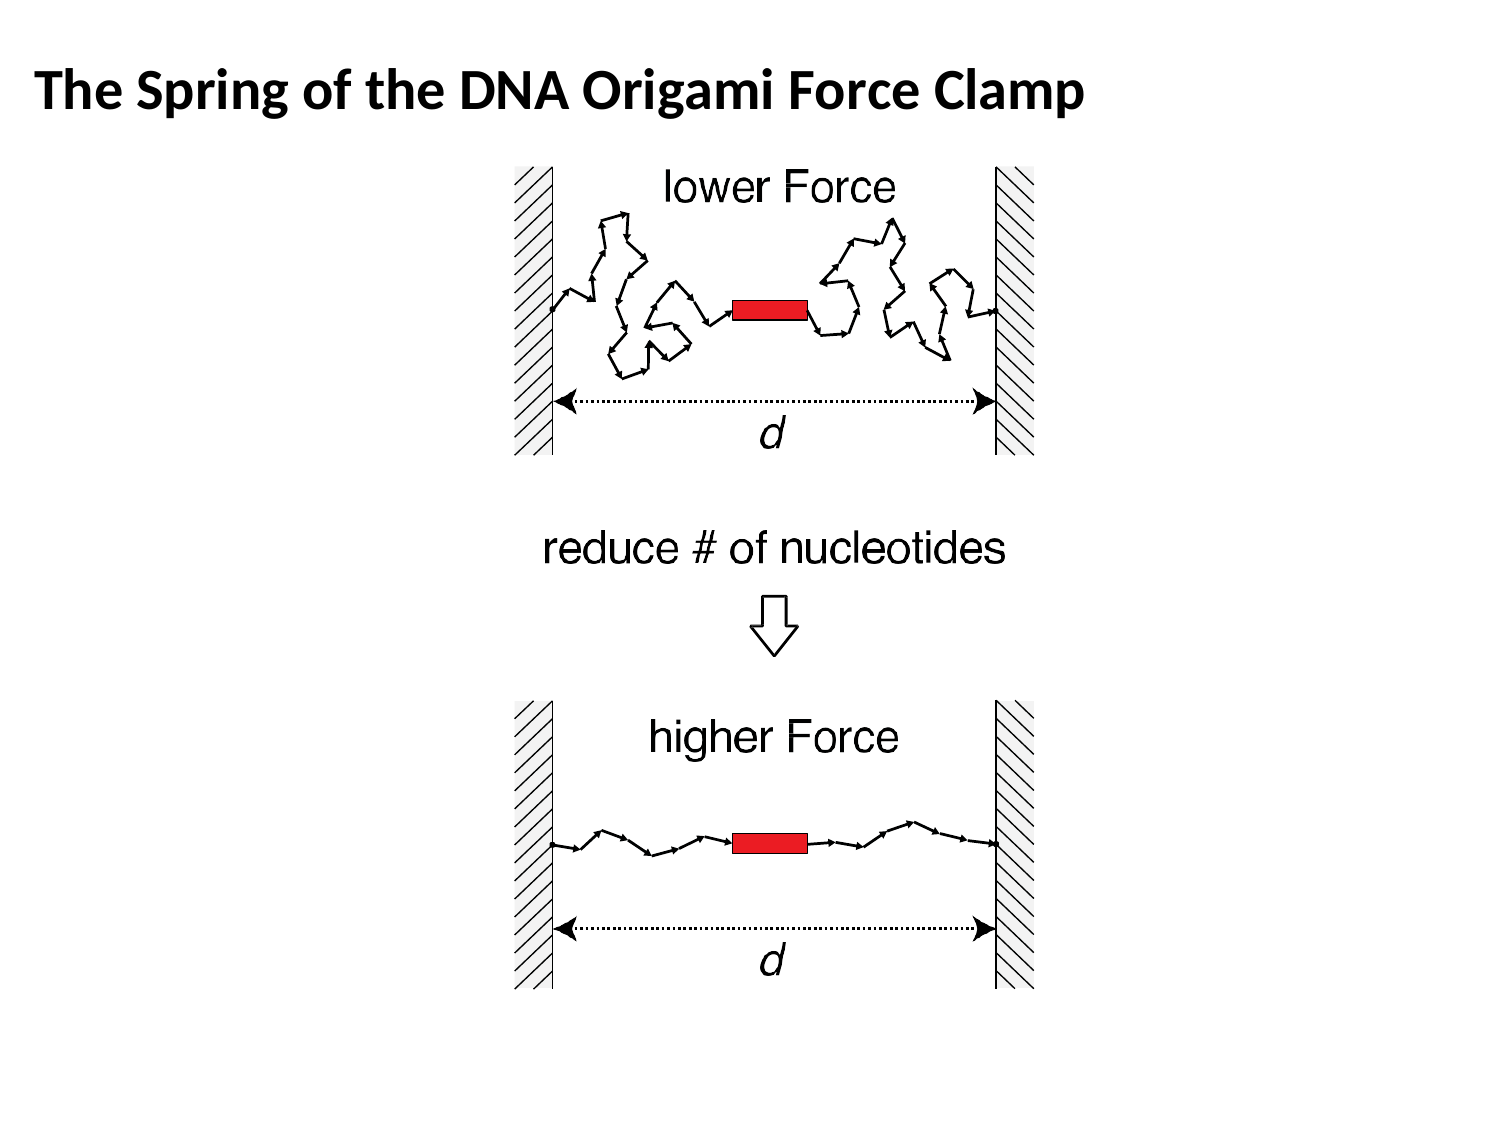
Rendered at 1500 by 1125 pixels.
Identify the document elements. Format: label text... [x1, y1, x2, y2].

text_box [997, 368, 1034, 417]
picture [840, 727, 898, 753]
picture [887, 532, 923, 564]
text_box [926, 539, 931, 563]
text_box [514, 701, 531, 717]
text_box [514, 386, 552, 435]
picture [651, 719, 671, 752]
text_box [997, 884, 1034, 932]
text_box [514, 166, 532, 183]
text_box [997, 866, 1034, 914]
text_box [997, 794, 1034, 842]
text_box [997, 938, 1034, 986]
picture [789, 719, 836, 753]
text_box [998, 166, 1034, 201]
text_box [514, 170, 552, 219]
text_box [997, 350, 1034, 399]
picture [837, 177, 895, 203]
text_box [514, 866, 552, 915]
text_box [997, 224, 1034, 273]
picture [684, 728, 706, 762]
text_box [749, 594, 800, 657]
picture [692, 530, 717, 563]
text_box [997, 740, 1034, 788]
text_box [514, 704, 552, 753]
picture [934, 530, 956, 564]
text_box [514, 902, 552, 951]
title The Spring of the DNA Origami Force Clamp [31, 27, 1469, 152]
text_box [854, 530, 859, 563]
text_box [514, 920, 552, 969]
text_box [517, 422, 552, 455]
text_box [997, 956, 1031, 988]
text_box [514, 820, 1034, 897]
text_box [537, 974, 552, 988]
text_box [514, 812, 552, 861]
text_box [518, 956, 552, 988]
text_box [665, 169, 670, 202]
picture [553, 915, 577, 943]
text_box [514, 211, 1034, 381]
picture [545, 538, 581, 564]
text_box [997, 332, 1034, 381]
picture [711, 719, 731, 752]
text_box [514, 404, 552, 454]
text_box [514, 368, 552, 418]
text_box [514, 794, 552, 843]
text_box [997, 902, 1034, 950]
picture [610, 539, 630, 564]
text_box [514, 278, 552, 327]
text_box [997, 812, 1034, 860]
picture [960, 538, 982, 564]
text_box [997, 974, 1012, 988]
text_box [997, 422, 1031, 455]
text_box [514, 166, 551, 201]
picture [972, 915, 995, 943]
picture [734, 727, 757, 753]
text_box [997, 848, 1034, 896]
picture [633, 538, 678, 564]
text_box [514, 350, 552, 399]
text_box [1017, 166, 1034, 183]
text_box [997, 206, 1034, 255]
text_box [997, 242, 1034, 291]
text_box [997, 404, 1034, 453]
text_box [997, 188, 1034, 237]
text_box [514, 260, 552, 309]
text_box [514, 188, 552, 237]
text_box [514, 776, 552, 825]
text_box [514, 701, 550, 735]
text_box [514, 740, 552, 789]
text_box [997, 386, 1034, 435]
text_box [536, 440, 552, 455]
picture [786, 169, 833, 203]
text_box [514, 884, 552, 933]
text_box [997, 260, 1034, 309]
text_box [997, 440, 1012, 455]
picture [862, 538, 885, 564]
text_box [514, 206, 552, 255]
text_box [997, 170, 1034, 219]
text_box [997, 920, 1034, 968]
picture [782, 538, 802, 563]
text_box [997, 704, 1034, 752]
picture [806, 539, 826, 564]
text_box [997, 278, 1034, 327]
picture [553, 387, 577, 415]
picture [830, 538, 851, 564]
text_box [514, 938, 552, 987]
text_box [514, 758, 552, 807]
picture [757, 177, 770, 202]
text_box [999, 701, 1034, 734]
text_box [997, 776, 1034, 824]
picture [583, 530, 605, 564]
text_box [997, 758, 1034, 806]
picture [674, 177, 754, 203]
picture [760, 942, 786, 976]
picture [761, 727, 773, 753]
text_box [514, 722, 552, 771]
picture [760, 415, 786, 449]
text_box [514, 224, 552, 273]
text_box [676, 728, 681, 752]
picture [984, 538, 1005, 564]
picture [730, 530, 767, 564]
text_box [1018, 701, 1034, 716]
text_box [997, 722, 1034, 770]
picture [972, 387, 995, 415]
text_box [514, 242, 552, 291]
text_box [514, 332, 552, 381]
text_box [514, 314, 552, 363]
